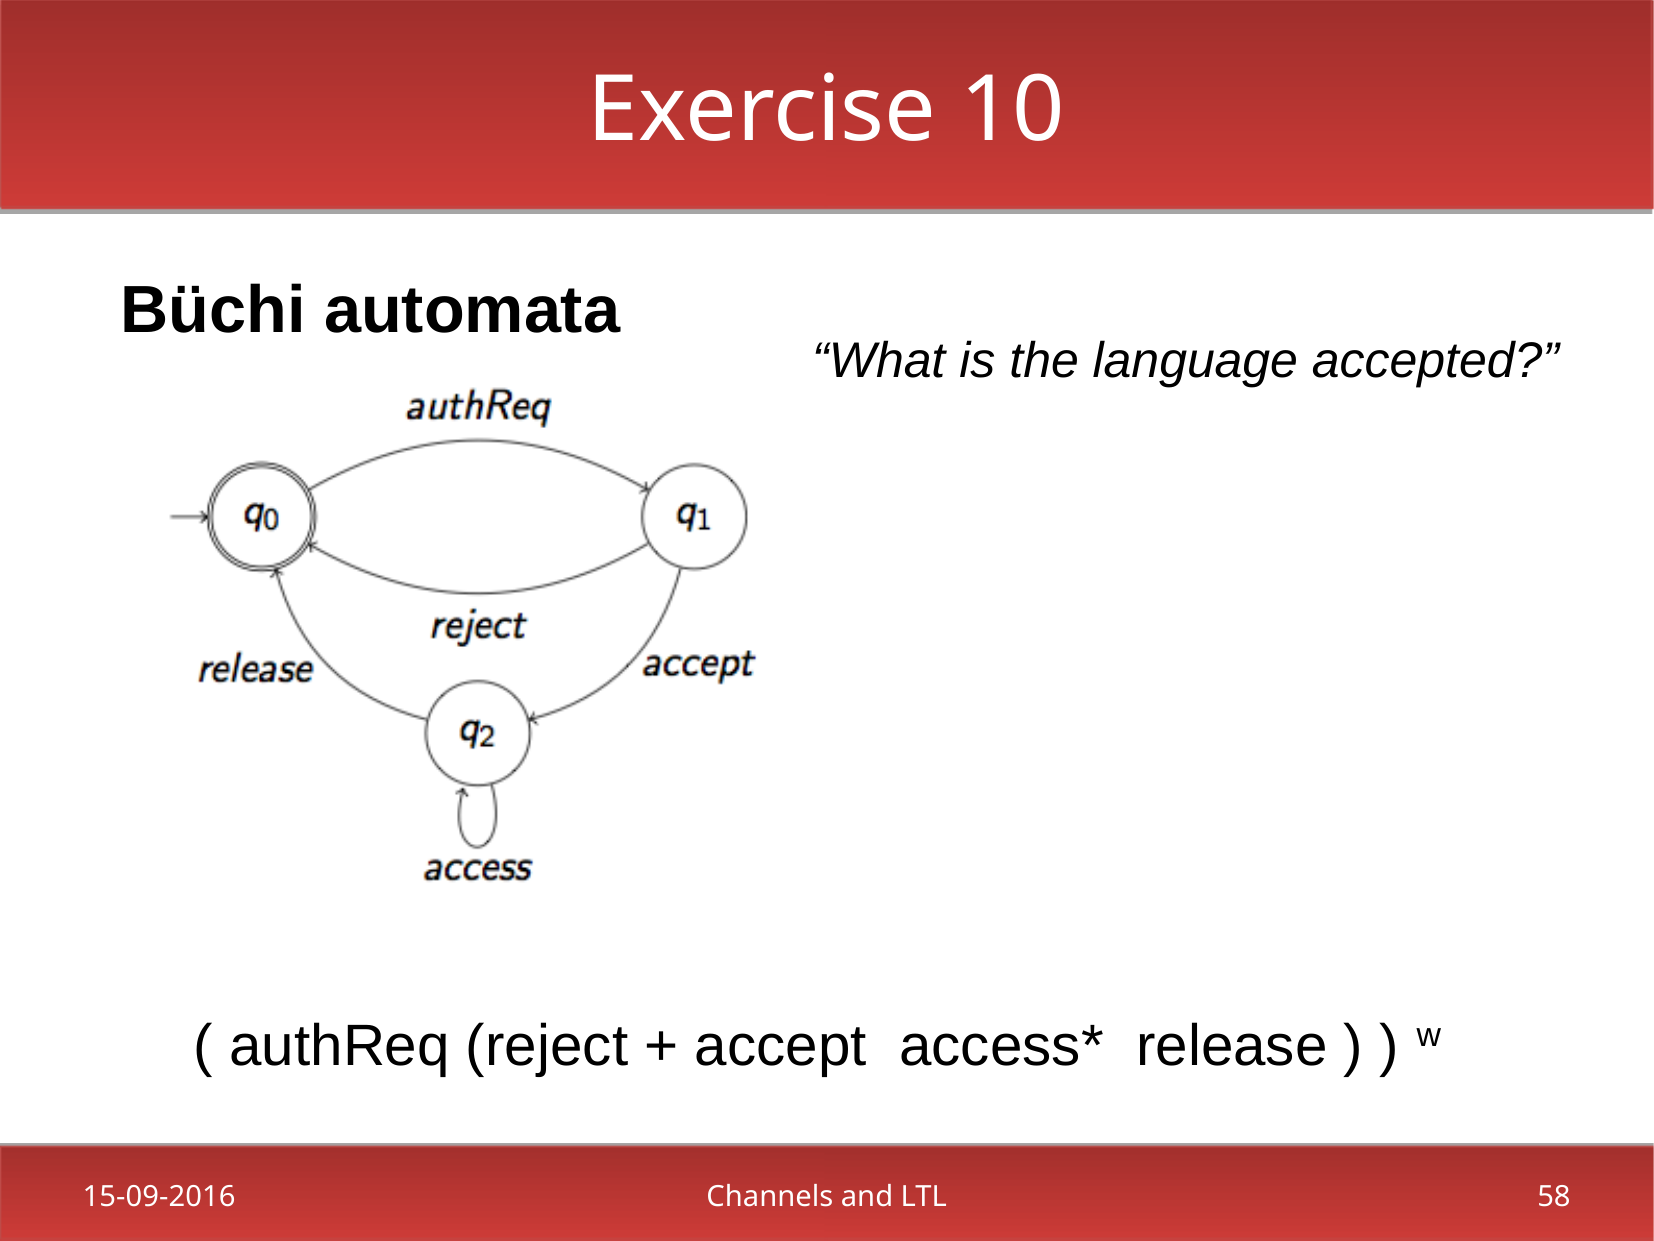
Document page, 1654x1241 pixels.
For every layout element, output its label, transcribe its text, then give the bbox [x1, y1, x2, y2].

text_box ( authReq (reject + accept access* release ) ) w [177, 1003, 1458, 1087]
picture [135, 380, 827, 916]
text_box Büchi automata [105, 264, 637, 355]
title Exercise 10 [59, 31, 1595, 178]
picture [0, 0, 1654, 214]
text_box “What is the language accepted?” [797, 324, 1575, 396]
picture [0, 1143, 1654, 1241]
